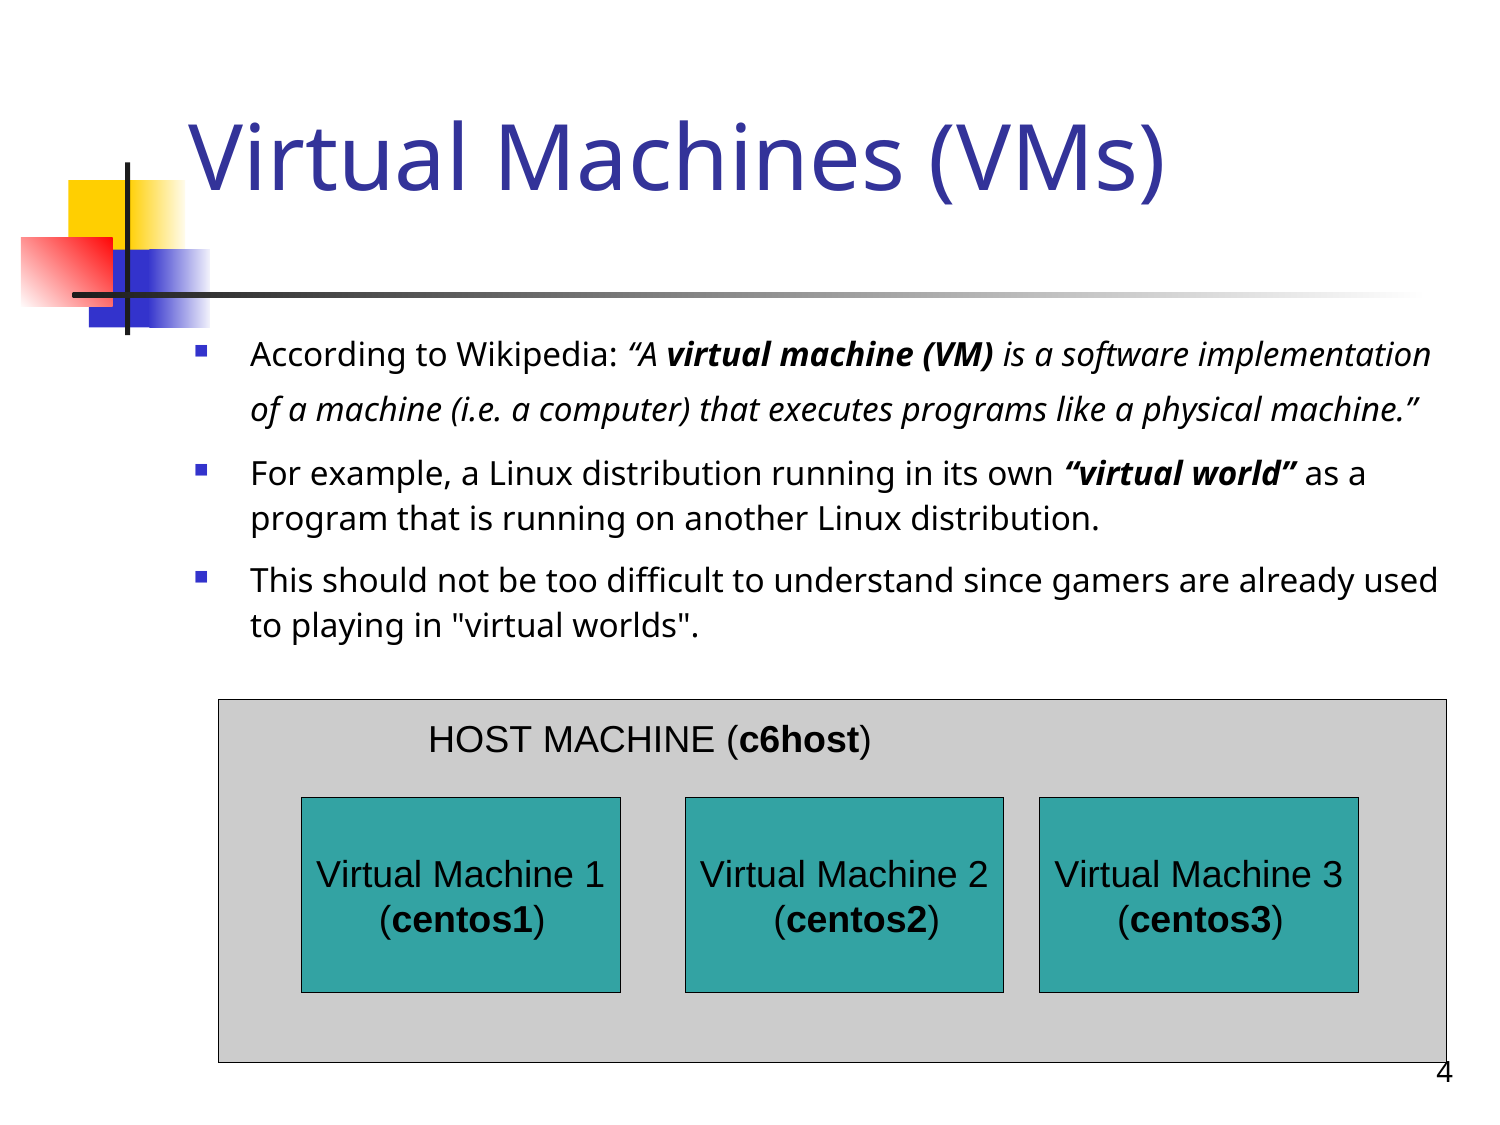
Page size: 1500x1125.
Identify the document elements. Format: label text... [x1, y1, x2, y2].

text_box HOST MACHINE (c6host) [413, 707, 887, 768]
text_box [218, 699, 1447, 1063]
text_box Virtual Machine 3 (centos3) [1039, 797, 1359, 993]
title Virtual Machines (VMs) [188, 42, 1468, 268]
text_box Virtual Machine 2 (centos2) [685, 797, 1004, 993]
text_box Virtual Machine 1 (centos1) [301, 797, 621, 993]
list According to Wikipedia: “A virtual machine (VM) is a software implementation of a machine (i.e. a computer) that executes programs like a physical machine.” For example, a Linux distribution running in its own “virtual world” as a program that is running on another Linux distribution. This should not be too difficult to understand since gamers are already used to playing in "virtual worlds". [193, 331, 1469, 1059]
